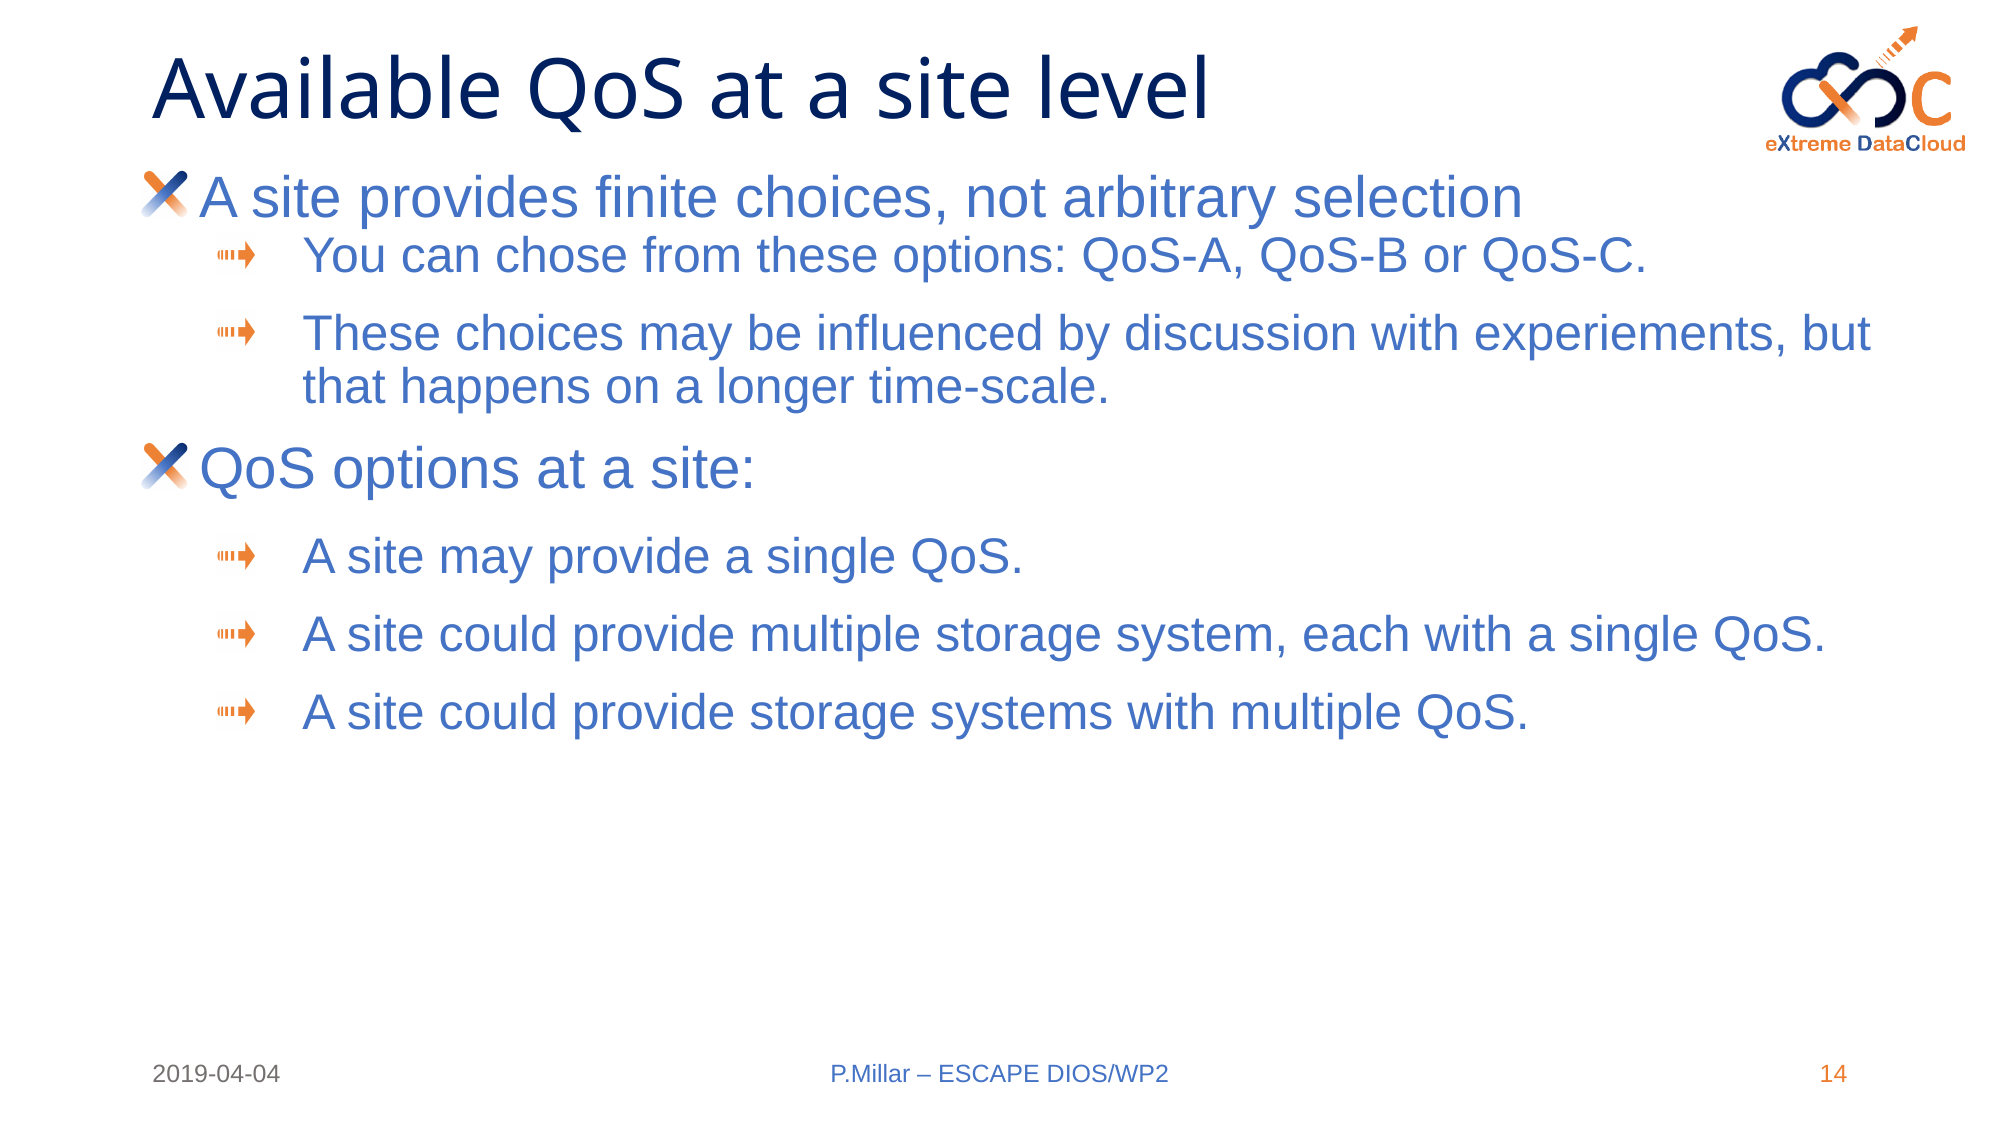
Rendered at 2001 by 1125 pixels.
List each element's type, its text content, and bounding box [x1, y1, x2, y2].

picture [1777, 18, 1985, 170]
slide_number 2019-04-04 [137, 1042, 588, 1103]
title Available QoS at a site level [137, 18, 1777, 151]
slide_number <number> [1412, 1042, 1863, 1103]
footer P.Millar – ESCAPE DIOS/WP2 [662, 1042, 1338, 1103]
list A site provides finite choices, not arbitrary selection You can chose from these options: QoS-A, QoS-B or QoS-C. These choices may be influenced by discussion with experiements, but that happens on a longer time-scale. QoS options at a site: A site may provide a single QoS. A site could provide multiple storage system, each with a single QoS. A site could provide storage systems with multiple QoS. [126, 151, 1905, 1017]
